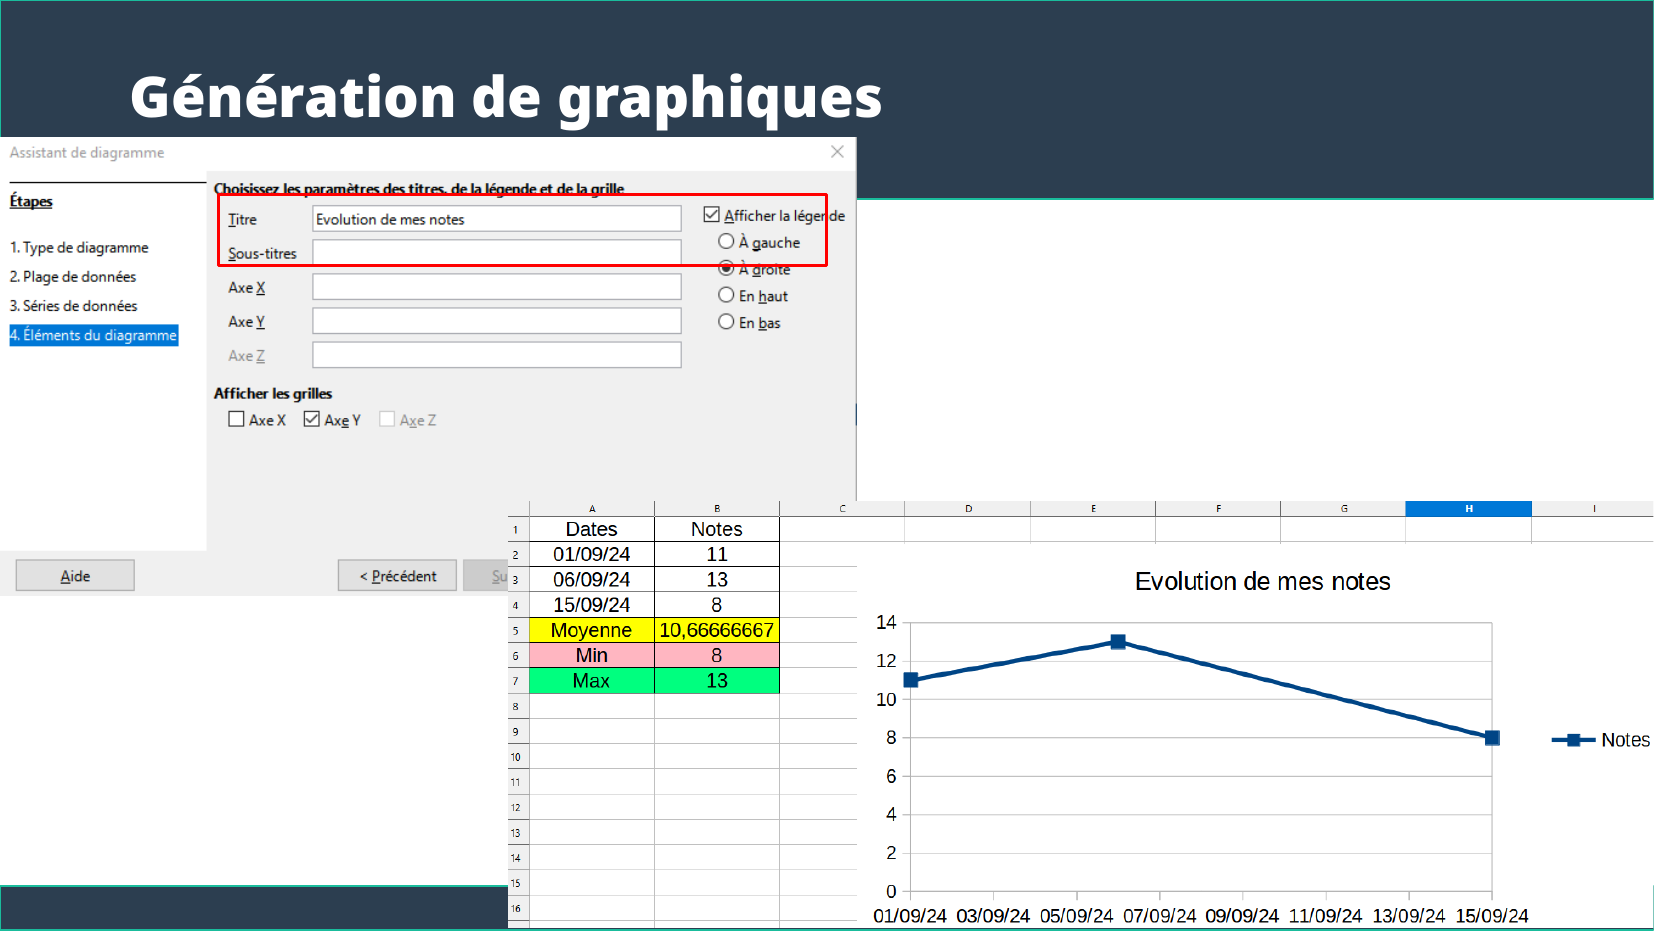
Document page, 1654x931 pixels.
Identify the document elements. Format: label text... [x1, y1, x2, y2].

picture [0, 137, 1654, 928]
title Génération de graphiques [59, 37, 1595, 155]
